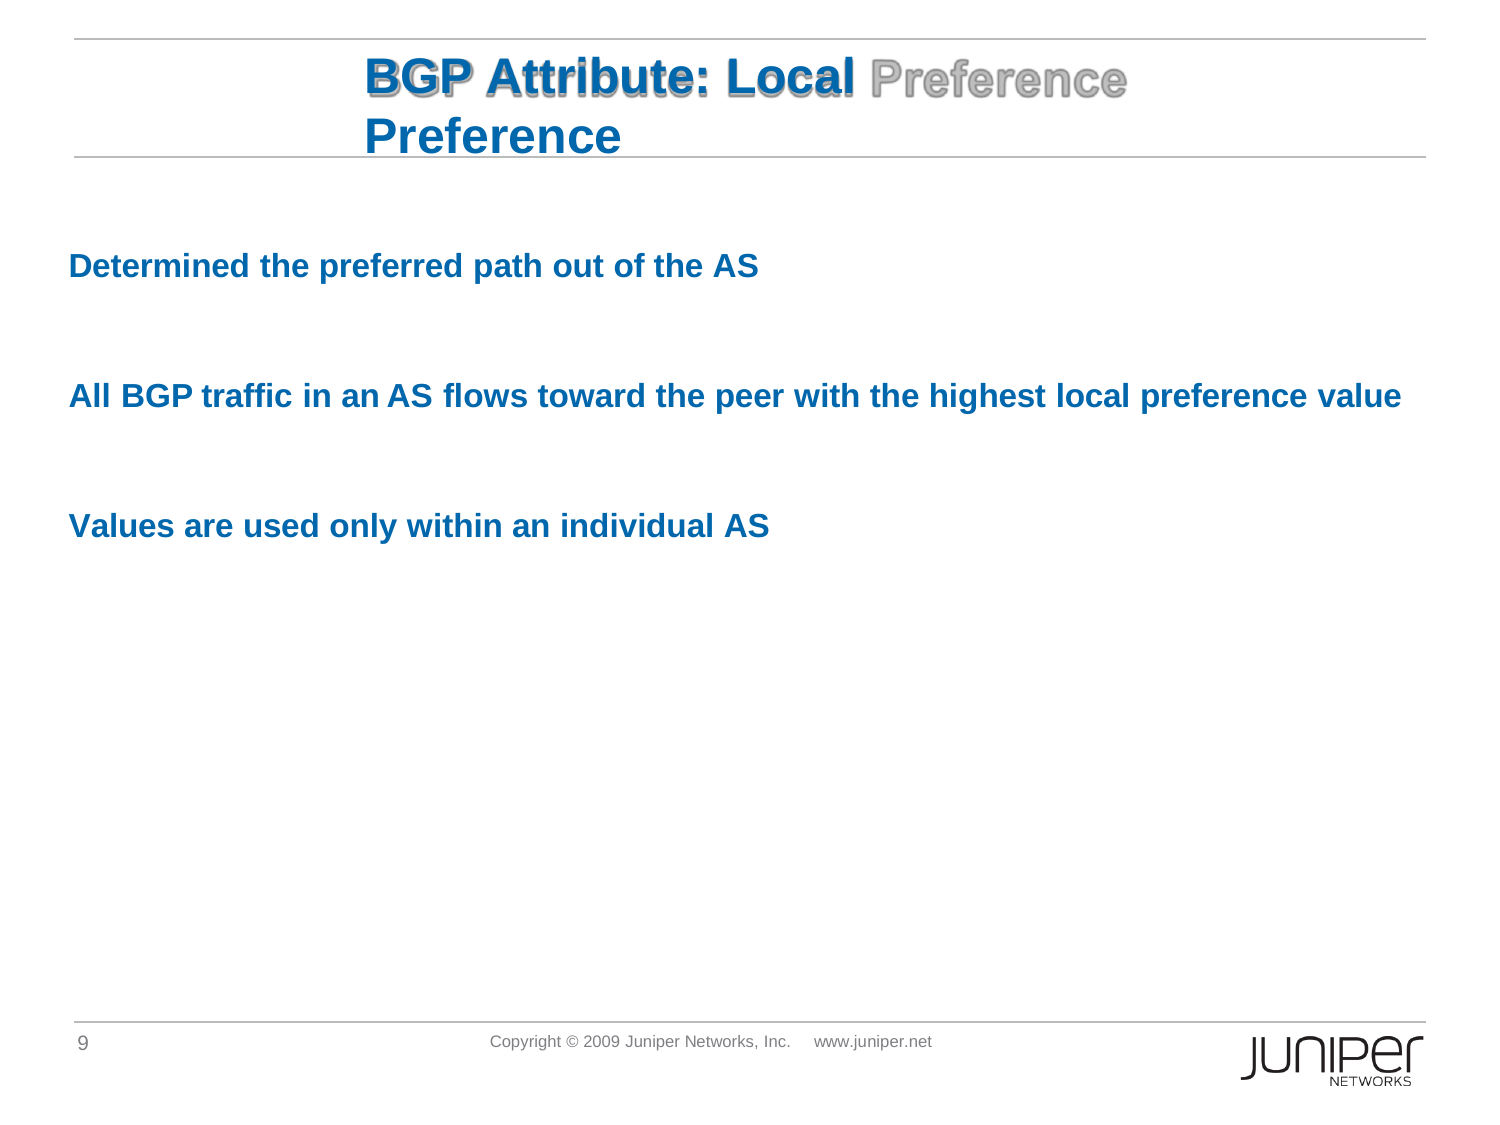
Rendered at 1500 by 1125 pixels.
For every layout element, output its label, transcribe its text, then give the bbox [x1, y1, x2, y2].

text_box [426, 130, 436, 137]
text_box Copyright © 2009 Juniper Networks, Inc. www.juniper.net [488, 1031, 935, 1053]
text_box BGP Attribute: Local Preference [362, 43, 1128, 106]
text_box 10 [73, 1029, 105, 1056]
text_box [375, 124, 388, 135]
text_box [603, 130, 613, 137]
text_box Determined the preferred path out of the AS All BGP traffic in an AS flows toward the peer with the highest local preference value Values are used only within an individual AS [66, 244, 1413, 547]
text_box [470, 130, 480, 137]
text_box [333, 29, 1160, 140]
text_box [517, 130, 527, 137]
text_box [546, 131, 557, 140]
